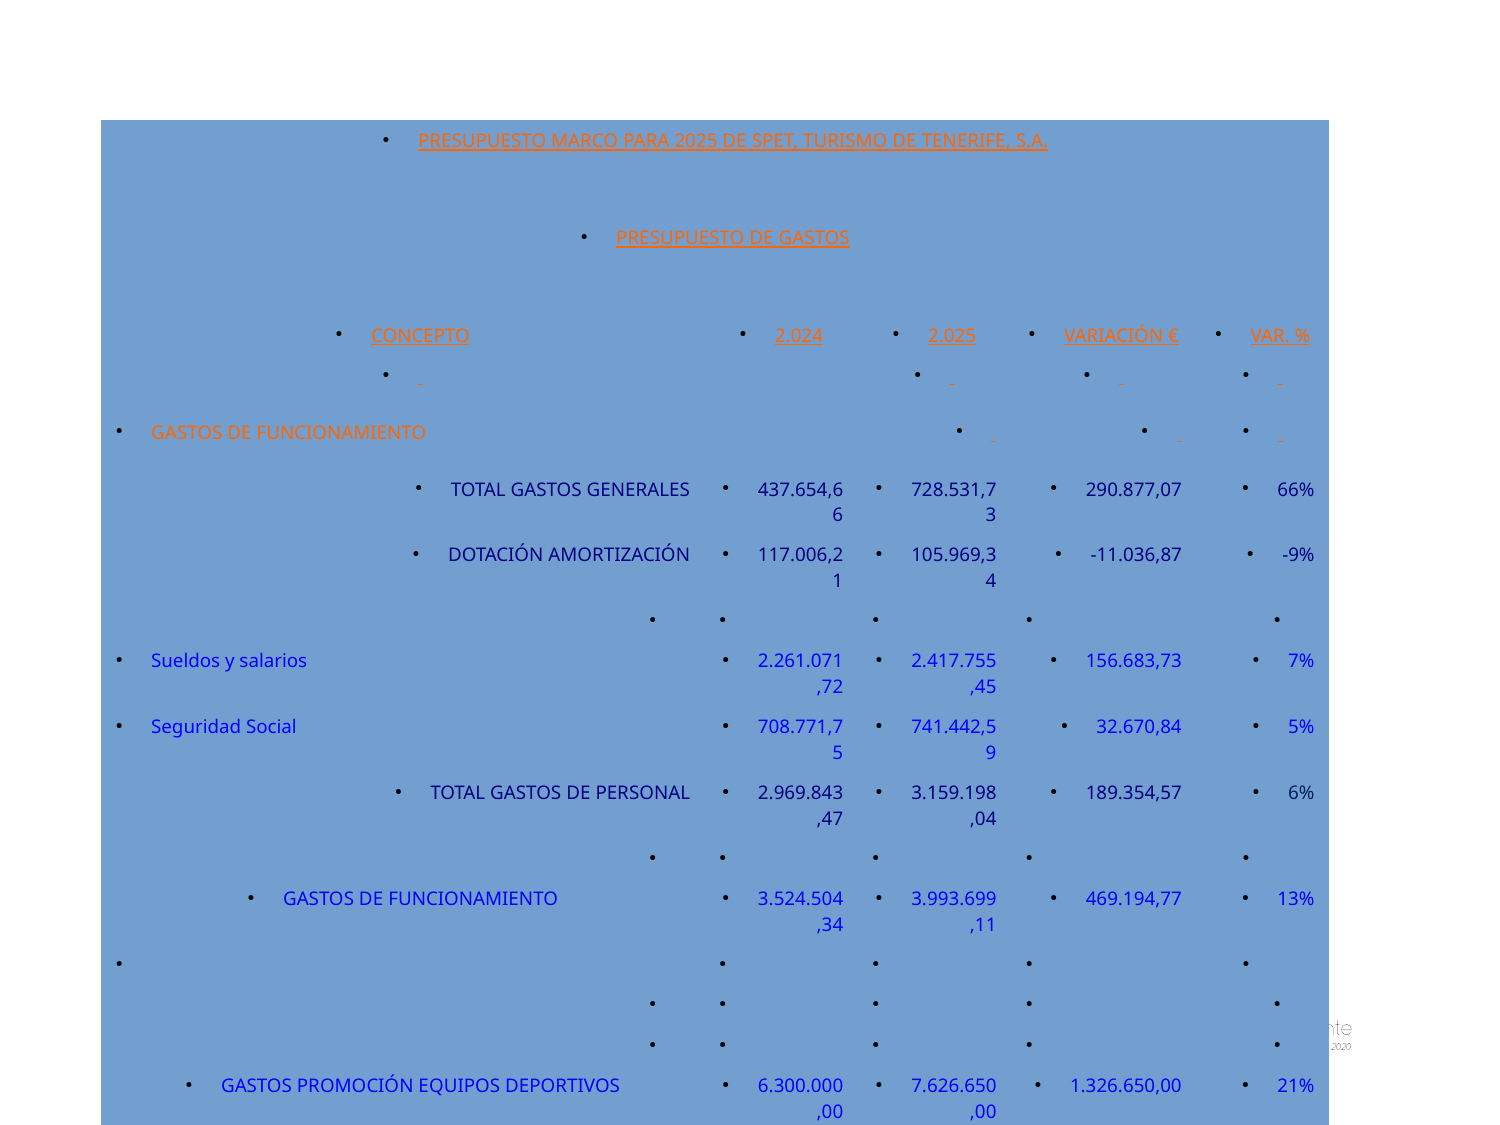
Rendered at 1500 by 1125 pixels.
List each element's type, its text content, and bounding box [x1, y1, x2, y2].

table_cell [858, 161, 1011, 217]
table_cell [858, 412, 1011, 469]
table_cell 3.993.699,11 [858, 878, 1011, 944]
table_cell [1197, 838, 1329, 878]
table_cell [705, 600, 858, 641]
picture [1329, 983, 1352, 1053]
table_cell [101, 944, 705, 985]
table_cell [858, 985, 1011, 1025]
table_cell [858, 600, 1011, 641]
table_cell 7.626.650,00 [858, 1065, 1011, 1125]
table_cell [1197, 258, 1329, 315]
table_cell GASTOS PROMOCIÓN EQUIPOS DEPORTIVOS [101, 1065, 705, 1125]
table_cell PRESUPUESTO DE GASTOS [101, 217, 1329, 258]
table_cell TOTAL GASTOS DE PERSONAL [101, 772, 705, 838]
table_cell Sueldos y salarios [101, 641, 705, 706]
table_cell [1011, 412, 1197, 469]
table_cell 105.969,34 [858, 534, 1011, 600]
table_cell [101, 838, 705, 878]
table_cell [1011, 944, 1197, 985]
table_cell [1011, 838, 1197, 878]
table_cell 2.969.843,47 [705, 772, 858, 838]
table_cell 2.025 [858, 315, 1011, 355]
table_cell 290.877,07 [1011, 469, 1197, 534]
table_cell [1197, 600, 1329, 641]
table_cell 6% [1197, 772, 1329, 838]
table_cell DOTACIÓN AMORTIZACIÓN [101, 534, 705, 600]
table_cell [1011, 600, 1197, 641]
table_cell [1197, 355, 1329, 412]
table_cell GASTOS DE FUNCIONAMIENTO [101, 878, 705, 944]
table_cell [1197, 985, 1329, 1025]
table_cell TOTAL GASTOS GENERALES [101, 469, 705, 534]
table_cell 6.300.000,00 [705, 1065, 858, 1125]
table_cell [858, 355, 1011, 412]
table_cell [1011, 985, 1197, 1025]
table_cell [705, 355, 858, 412]
table_cell -11.036,87 [1011, 534, 1197, 600]
table_cell [1011, 161, 1197, 217]
table_cell 3.524.504,34 [705, 878, 858, 944]
table_cell 3.159.198,04 [858, 772, 1011, 838]
table_cell 728.531,73 [858, 469, 1011, 534]
table_cell GASTOS DE FUNCIONAMIENTO [101, 412, 705, 469]
table_cell 117.006,21 [705, 534, 858, 600]
table_cell [705, 1025, 858, 1065]
table_cell 741.442,59 [858, 706, 1011, 772]
table_cell 708.771,75 [705, 706, 858, 772]
table_cell [1011, 1025, 1197, 1065]
table_header PRESUPUESTO MARCO PARA 2025 DE SPET, TURISMO DE TENERIFE, S.A. [101, 120, 1329, 161]
table_cell 156.683,73 [1011, 641, 1197, 706]
table_cell [858, 838, 1011, 878]
table_cell 5% [1197, 706, 1329, 772]
table_cell VAR. % [1197, 315, 1329, 355]
table_cell [101, 600, 705, 641]
table_cell 2.417.755,45 [858, 641, 1011, 706]
table_cell [1197, 161, 1329, 217]
table_cell [101, 355, 705, 412]
table_cell 32.670,84 [1011, 706, 1197, 772]
table_cell [1197, 944, 1329, 985]
table_cell [1197, 412, 1329, 469]
table_cell 2.261.071,72 [705, 641, 858, 706]
table_cell [705, 258, 858, 315]
table_cell [705, 985, 858, 1025]
table_cell 2.024 [705, 315, 858, 355]
table_cell VARIACIÓN € [1011, 315, 1197, 355]
table_cell -9% [1197, 534, 1329, 600]
table_cell [1011, 355, 1197, 412]
table_cell [705, 944, 858, 985]
table_cell [858, 1025, 1011, 1065]
table_cell Seguridad Social [101, 706, 705, 772]
table_cell 7% [1197, 641, 1329, 706]
table_cell [101, 258, 705, 315]
table_cell [705, 161, 858, 217]
table_cell [705, 412, 858, 469]
table_cell 13% [1197, 878, 1329, 944]
table_cell [101, 1025, 705, 1065]
table_cell [101, 161, 705, 217]
table_cell 1.326.650,00 [1011, 1065, 1197, 1125]
table_cell 189.354,57 [1011, 772, 1197, 838]
table_cell 66% [1197, 469, 1329, 534]
table_cell 469.194,77 [1011, 878, 1197, 944]
table_cell CONCEPTO [101, 315, 705, 355]
table_cell 21% [1197, 1065, 1329, 1125]
table_cell [705, 838, 858, 878]
table_cell 437.654,66 [705, 469, 858, 534]
table_cell [858, 944, 1011, 985]
table_cell [1197, 1025, 1329, 1065]
table_cell [101, 985, 705, 1025]
table_cell [858, 258, 1011, 315]
table_cell [1011, 258, 1197, 315]
